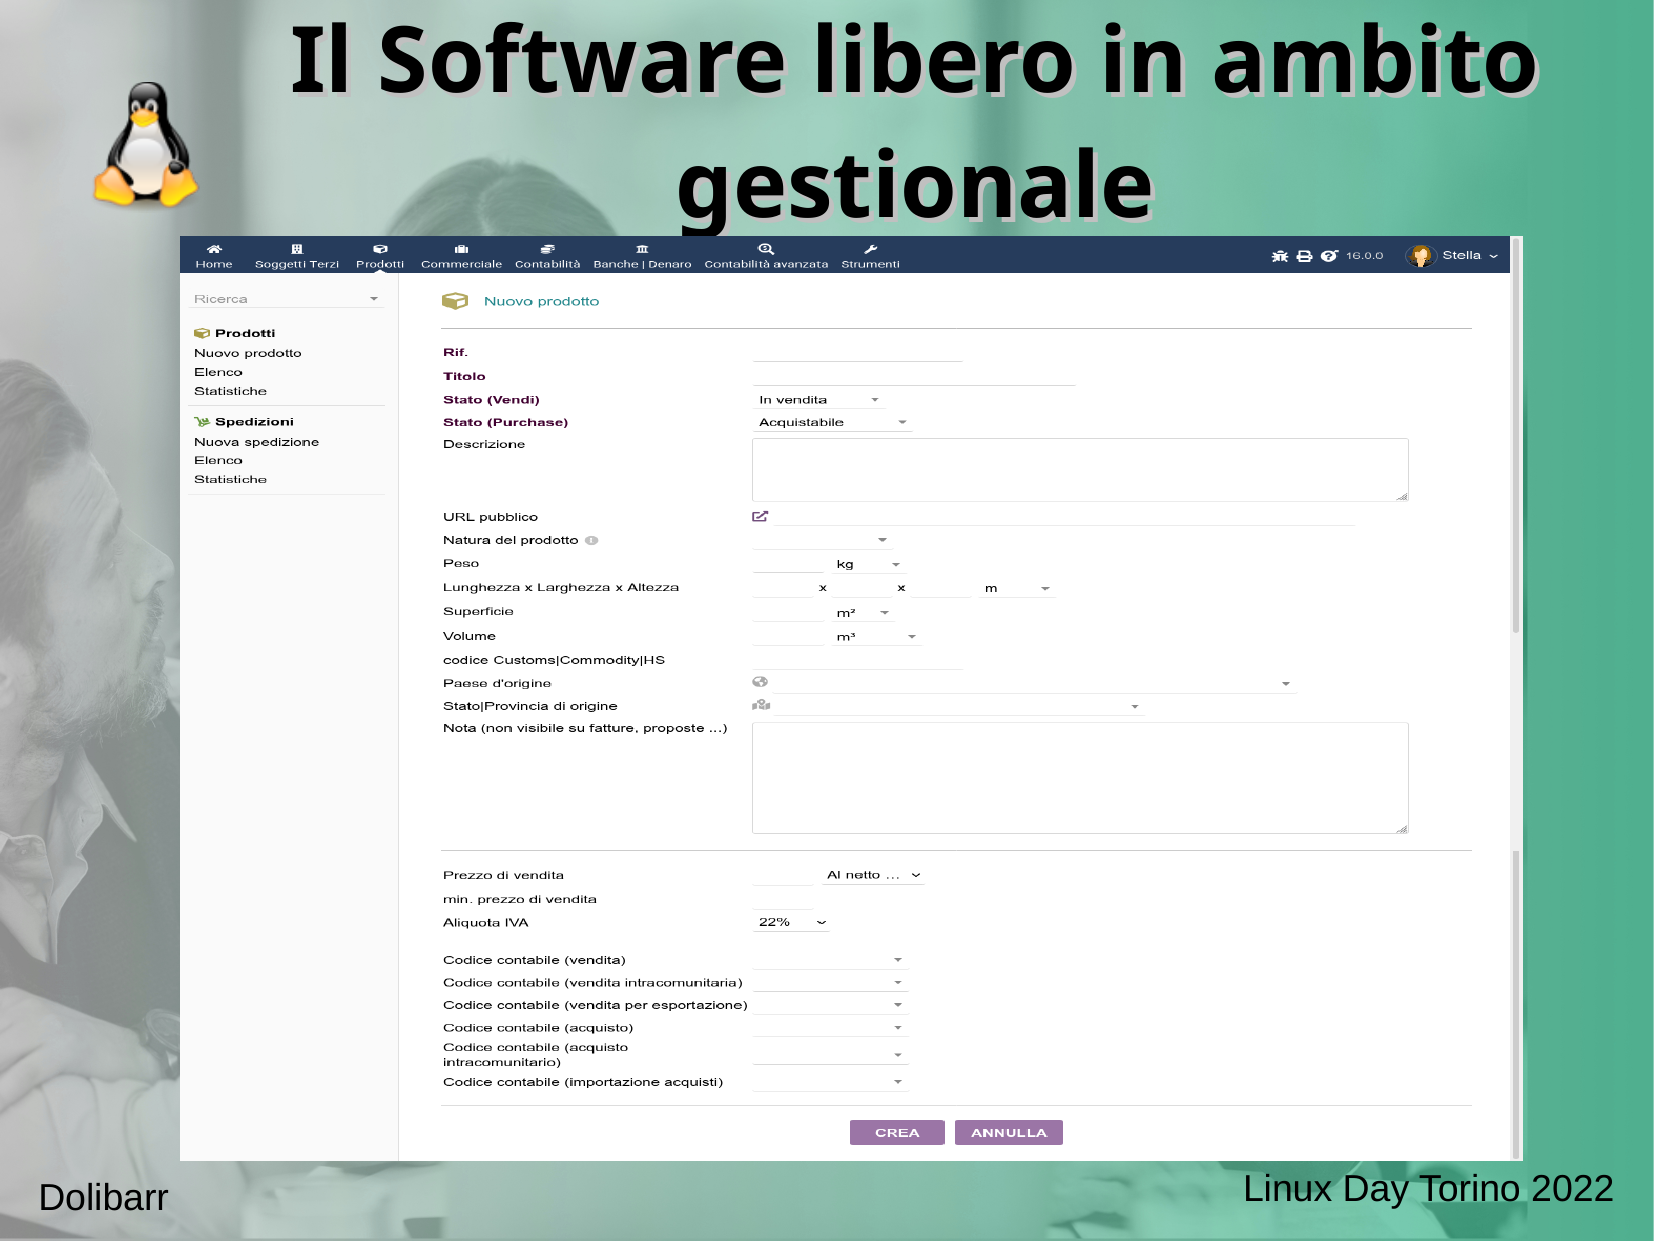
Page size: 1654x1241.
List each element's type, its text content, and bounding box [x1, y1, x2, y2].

table_cell [130, 766, 180, 830]
table_cell [130, 638, 180, 702]
text_box Linux Day Torino 2022 [1228, 1159, 1630, 1217]
table_header [130, 410, 180, 510]
title Il Software libero in ambito gestionale [259, 17, 1571, 222]
text_box Dolibarr [23, 1169, 185, 1227]
picture [0, 0, 1654, 1241]
table_cell [130, 702, 180, 766]
table_cell [130, 510, 180, 574]
table_cell [130, 574, 180, 638]
